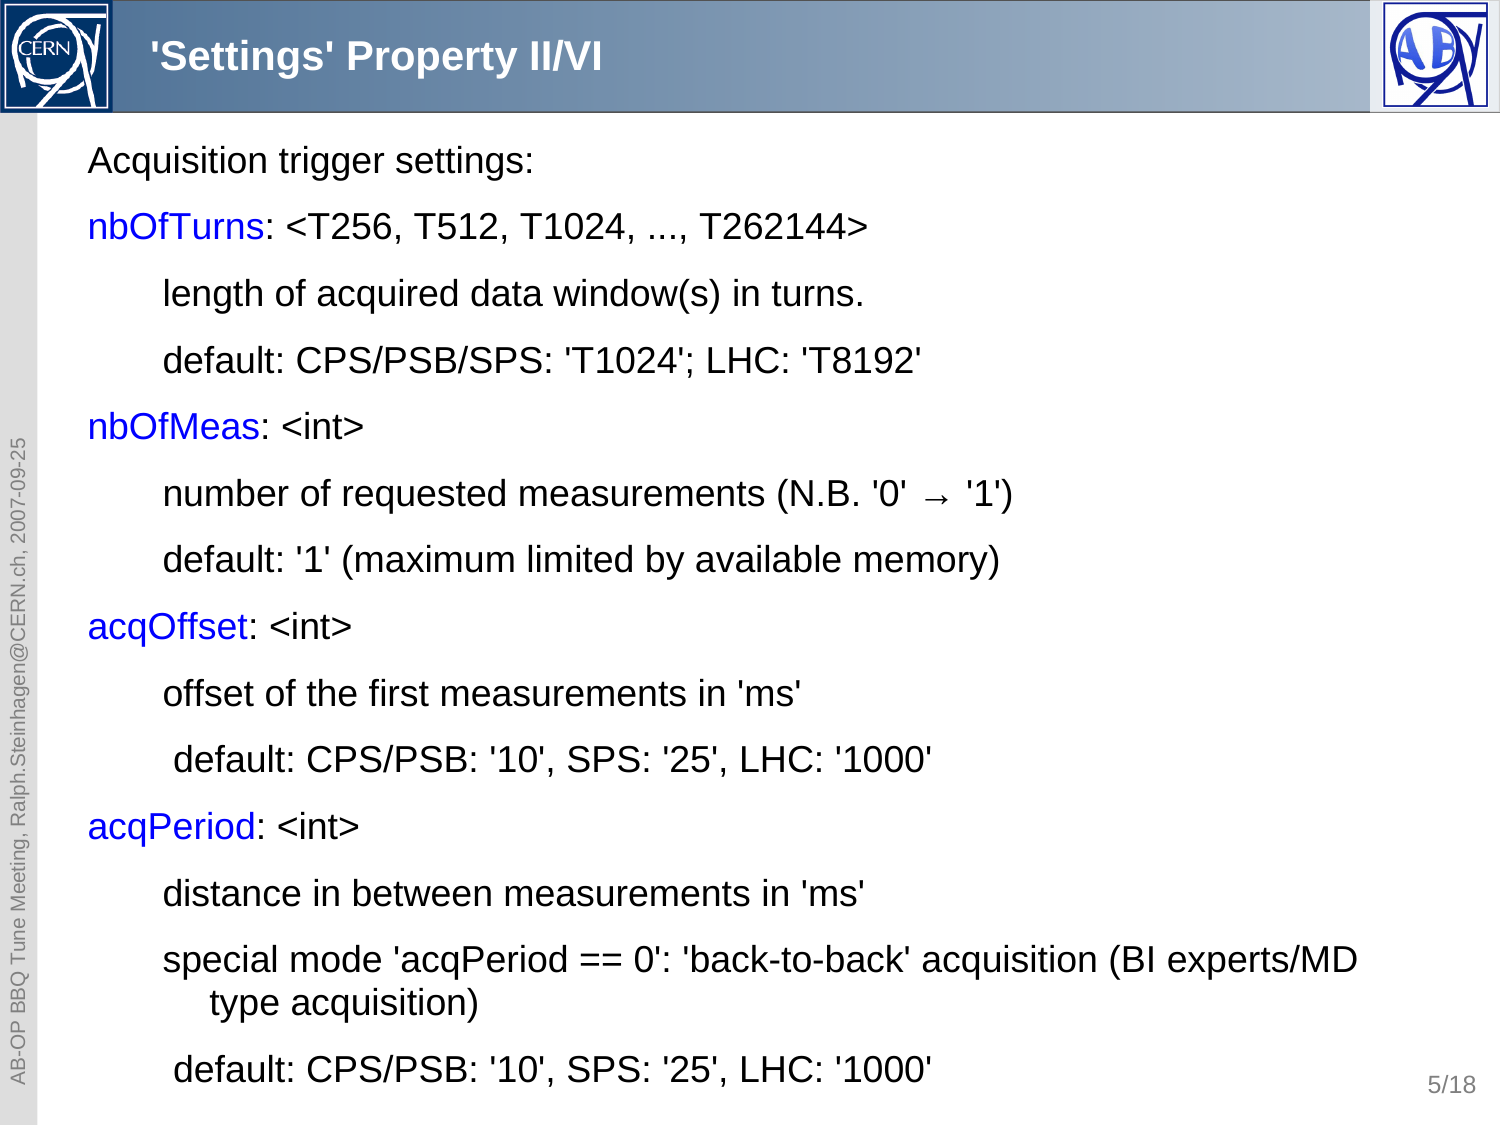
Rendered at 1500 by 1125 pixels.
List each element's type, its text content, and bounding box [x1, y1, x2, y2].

picture [1382, 1, 1489, 108]
picture [0, 0, 113, 113]
title 'Settings' Property II/VI [150, 7, 1201, 106]
list Acquisition trigger settings: nbOfTurns: <T256, T512, T1024, ..., T262144> length of acquired data window(s) in turns. default: CPS/PSB/SPS: 'T1024'; LHC: 'T8192' nbOfMeas: <int> number of requested measurements (N.B. '0' → '1') default: '1' (maximum limited by available memory) acqOffset: <int> offset of the first measurements in 'ms' default: CPS/PSB: '10', SPS: '25', LHC: '1000' acqPeriod: <int> distance in between measurements in 'ms' special mode 'acqPeriod == 0': 'back-to-back' acquisition (BI experts/MD type acquisition) default: CPS/PSB: '10', SPS: '25', LHC: '1000' [87, 137, 1438, 1091]
